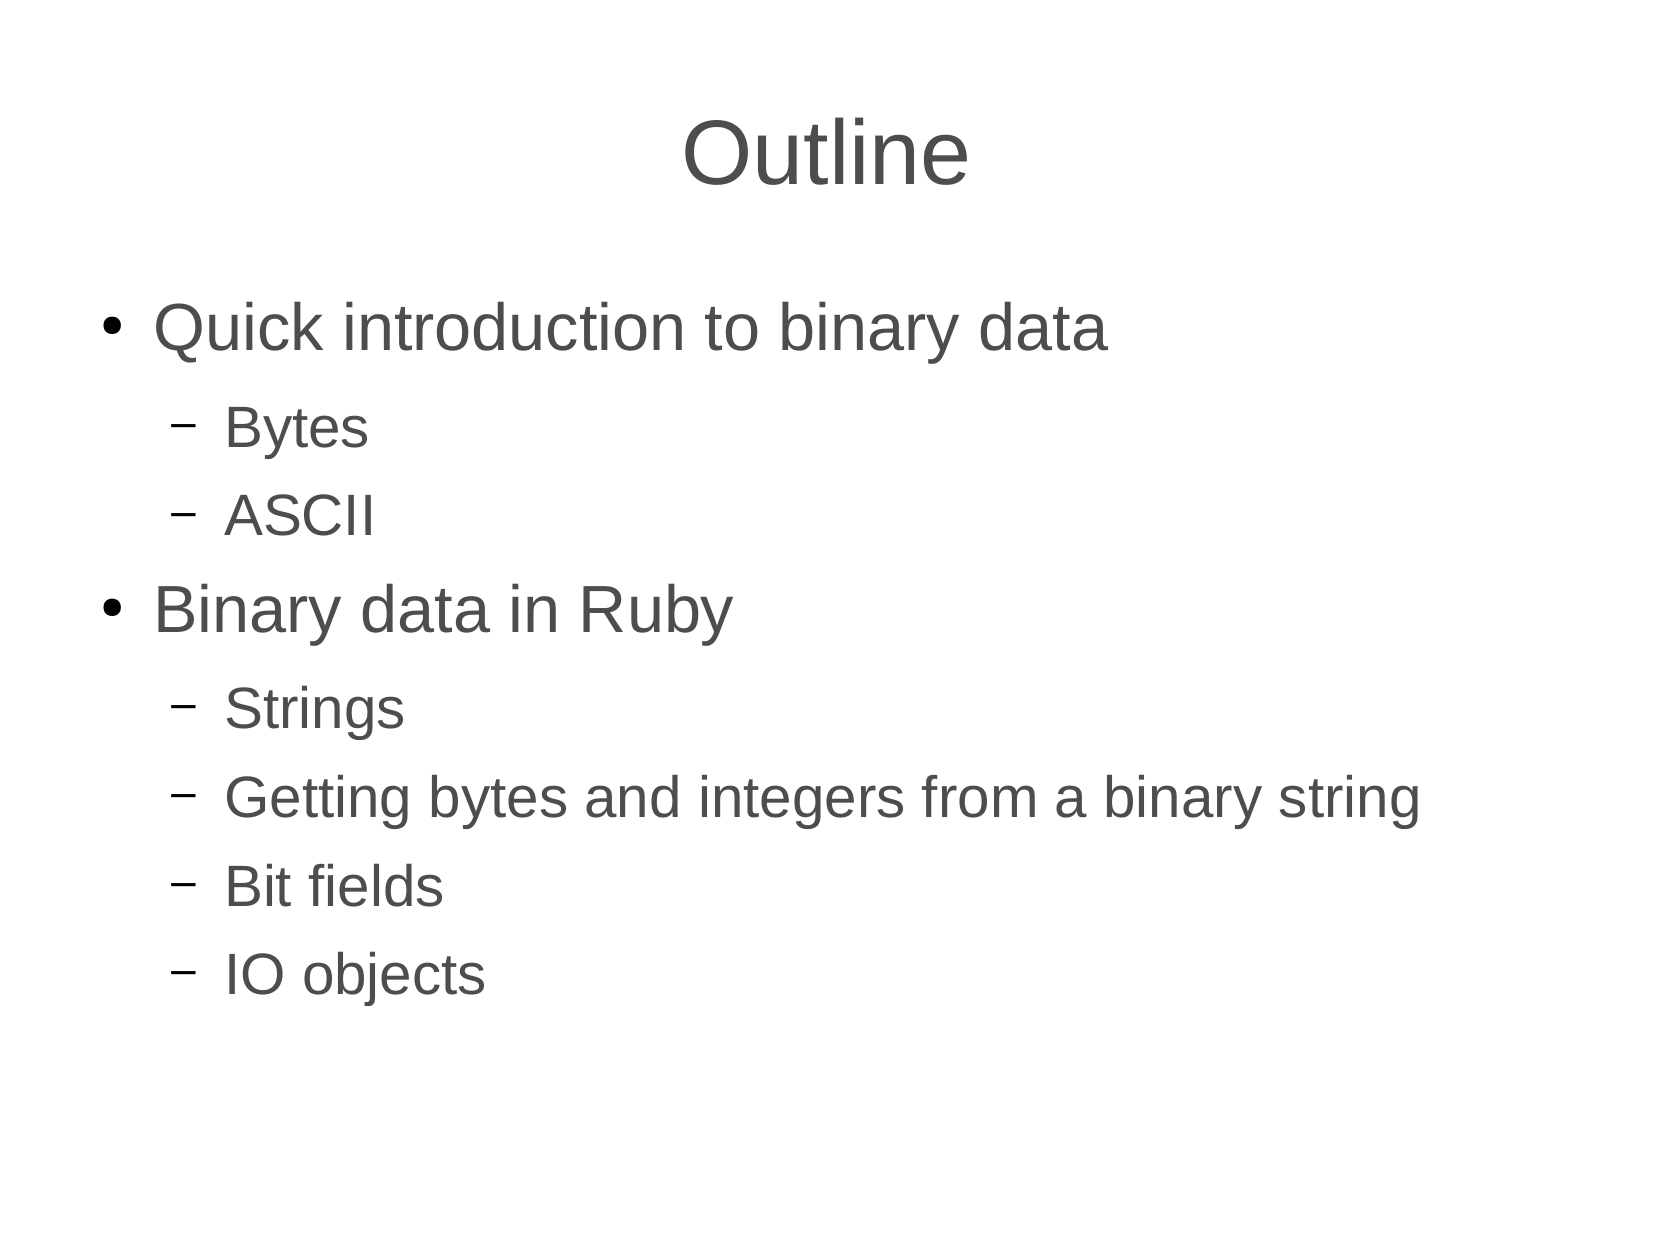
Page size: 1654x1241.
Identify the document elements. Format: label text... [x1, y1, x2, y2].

list Quick introduction to binary data Bytes ASCII Binary data in Ruby Strings Getting bytes and integers from a binary string Bit fields IO objects [82, 290, 1571, 1010]
title Outline [82, 49, 1571, 257]
